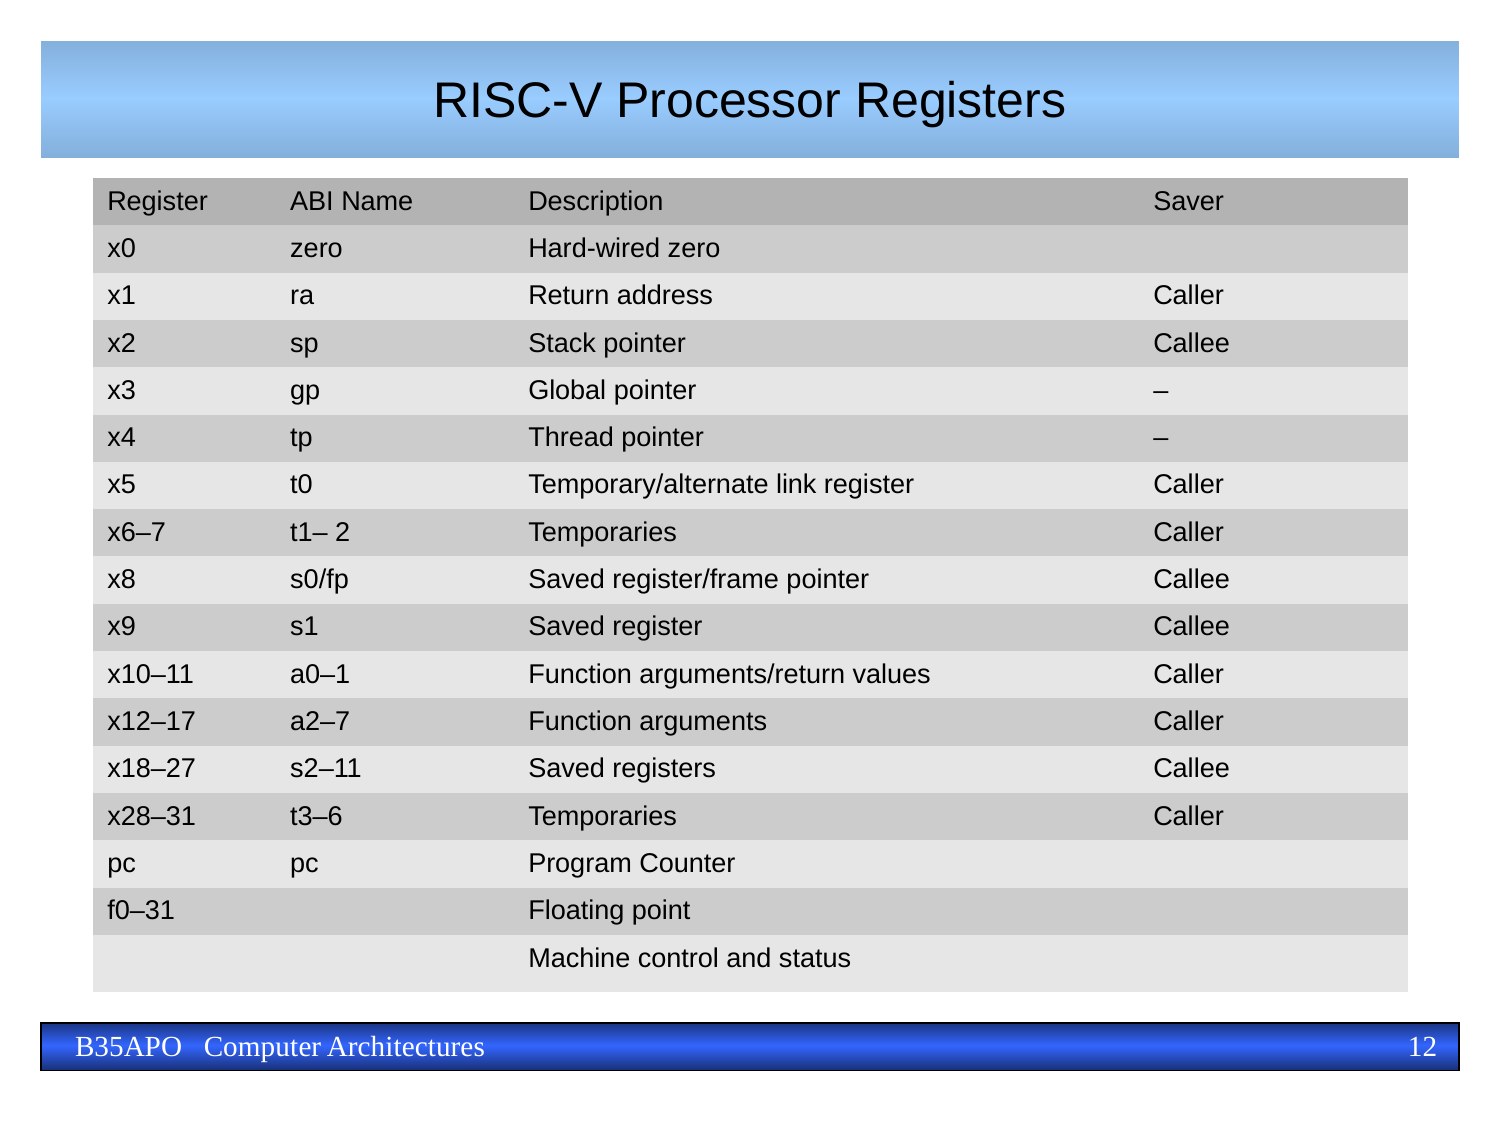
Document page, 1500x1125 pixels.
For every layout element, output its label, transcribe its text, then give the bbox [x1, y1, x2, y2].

table_cell x0 [93, 225, 275, 273]
table_cell Program Counter [514, 840, 1139, 888]
table_cell Saved registers [514, 746, 1139, 793]
table_cell x4 [93, 415, 275, 462]
table_cell ra [275, 273, 514, 320]
table_cell a0–1 [275, 651, 514, 698]
table_cell pc [93, 840, 275, 888]
table_cell x28–31 [93, 793, 275, 840]
table_cell gp [275, 367, 514, 415]
table_cell Caller [1139, 509, 1408, 556]
table_cell [1139, 225, 1408, 273]
table_cell f0–31 [93, 888, 275, 935]
table_cell x6–7 [93, 509, 275, 556]
table_cell Saved register [514, 604, 1139, 651]
table_cell Caller [1139, 698, 1408, 746]
table_cell – [1139, 415, 1408, 462]
table_cell Saved register/frame pointer [514, 556, 1139, 604]
table_cell a2–7 [275, 698, 514, 746]
table_cell x1 [93, 273, 275, 320]
table_cell Thread pointer [514, 415, 1139, 462]
table_cell Global pointer [514, 367, 1139, 415]
table_cell [275, 888, 514, 935]
table_cell Floating point [514, 888, 1139, 935]
table_cell pc [275, 840, 514, 888]
table_cell x3 [93, 367, 275, 415]
table_header ABI Name [275, 178, 514, 225]
table_cell Callee [1139, 604, 1408, 651]
table_cell Callee [1139, 746, 1408, 793]
table_cell t3–6 [275, 793, 514, 840]
table_cell x5 [93, 462, 275, 509]
table_cell Caller [1139, 651, 1408, 698]
table_cell x10–11 [93, 651, 275, 698]
table_cell [1139, 840, 1408, 888]
table_cell Machine control and status [514, 935, 1139, 992]
table_cell x9 [93, 604, 275, 651]
table_cell – [1139, 367, 1408, 415]
table_cell t1– 2 [275, 509, 514, 556]
table_cell sp [275, 320, 514, 367]
table_cell Hard-wired zero [514, 225, 1139, 273]
table_cell s1 [275, 604, 514, 651]
table_header Saver [1139, 178, 1408, 225]
table_cell tp [275, 415, 514, 462]
title RISC-V Processor Registers [41, 41, 1459, 158]
table_cell Function arguments [514, 698, 1139, 746]
table_cell Temporaries [514, 793, 1139, 840]
table_cell zero [275, 225, 514, 273]
table_cell s2–11 [275, 746, 514, 793]
table_cell s0/fp [275, 556, 514, 604]
table_cell t0 [275, 462, 514, 509]
table_cell Function arguments/return values [514, 651, 1139, 698]
table_header Register [93, 178, 275, 225]
table_cell Callee [1139, 320, 1408, 367]
table_cell Temporaries [514, 509, 1139, 556]
table_cell Return address [514, 273, 1139, 320]
table_header Description [514, 178, 1139, 225]
table_cell Caller [1139, 273, 1408, 320]
table_cell [1139, 888, 1408, 935]
table_cell [1139, 935, 1408, 992]
table_cell Caller [1139, 793, 1408, 840]
table_cell x12–17 [93, 698, 275, 746]
table_cell Caller [1139, 462, 1408, 509]
table_cell [275, 935, 514, 992]
table_cell [93, 935, 275, 992]
table_cell x8 [93, 556, 275, 604]
table_cell x18–27 [93, 746, 275, 793]
table_cell Stack pointer [514, 320, 1139, 367]
table_cell Callee [1139, 556, 1408, 604]
table_cell Temporary/alternate link register [514, 462, 1139, 509]
table_cell x2 [93, 320, 275, 367]
